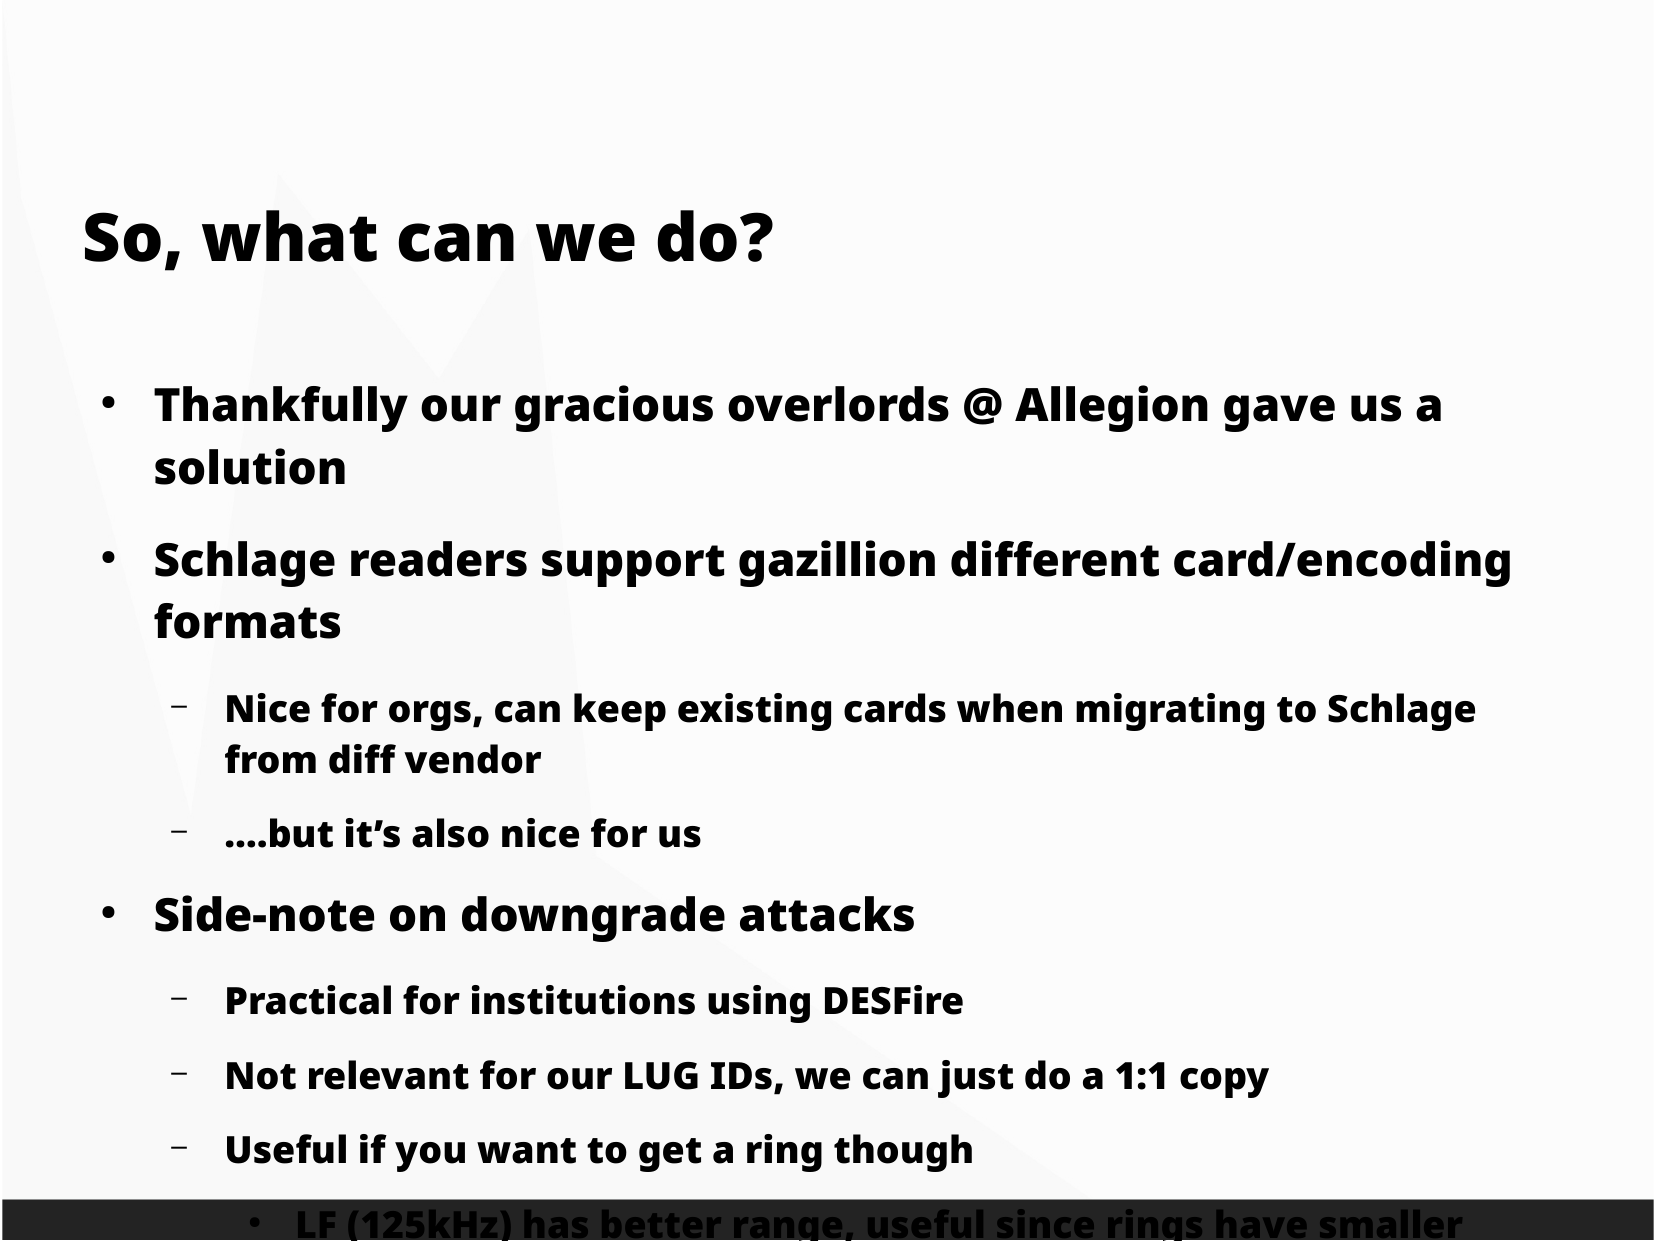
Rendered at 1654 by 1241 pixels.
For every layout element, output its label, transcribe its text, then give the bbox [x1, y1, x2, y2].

picture [1169, 1223, 1175, 1233]
picture [805, 1223, 811, 1233]
picture [2, 0, 1654, 1241]
list Thankfully our gracious overlords @ Allegion gave us a solution Schlage readers support gazillion different card/encoding formats Nice for orgs, can keep existing cards when migrating to Schlage from diff vendor ….but it’s also nice for us Side-note on downgrade attacks Practical for institutions using DESFire Not relevant for our LUG IDs, we can just do a 1:1 copy Useful if you want to get a ring though LF (125kHz) has better range, useful since rings have smaller antennae Only works on doors, dining halls and printers require NFC (13.56MHz) [82, 372, 1571, 1167]
title So, what can we do? [82, 132, 1571, 340]
